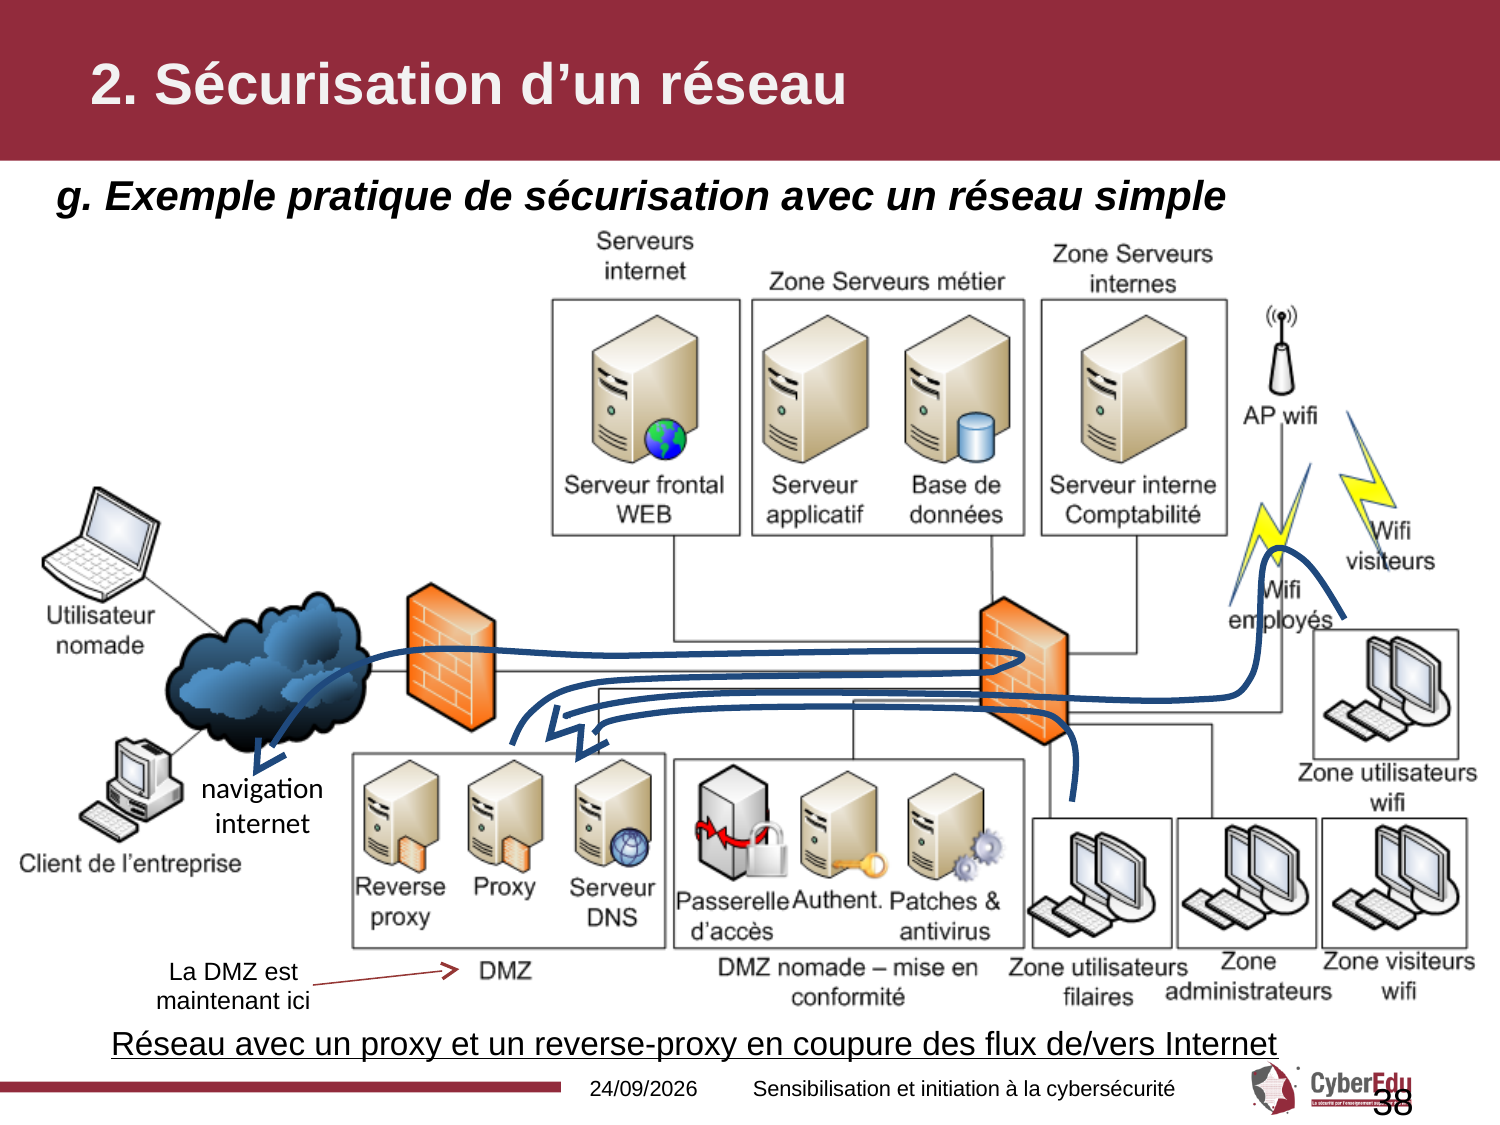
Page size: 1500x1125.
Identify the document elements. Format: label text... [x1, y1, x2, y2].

text_box g. Exemple pratique de sécurisation avec un réseau simple [41, 160, 1471, 223]
picture [1246, 1060, 1412, 1115]
text_box La DMZ est maintenant ici [111, 947, 356, 1014]
footer Sensibilisation et initiation à la cybersécurité [738, 1070, 1236, 1118]
title 2. Sécurisation d’un réseau [75, 1, 1425, 160]
picture [1398, 1091, 1407, 1100]
picture [19, 223, 1478, 1013]
text_box navigation internet [169, 762, 356, 848]
slide_number 15/11/2020 [561, 1070, 727, 1118]
text_box Réseau avec un proxy et un reverse-proxy en coupure des flux de/vers Internet [41, 1014, 1349, 1070]
picture [1397, 1103, 1408, 1113]
